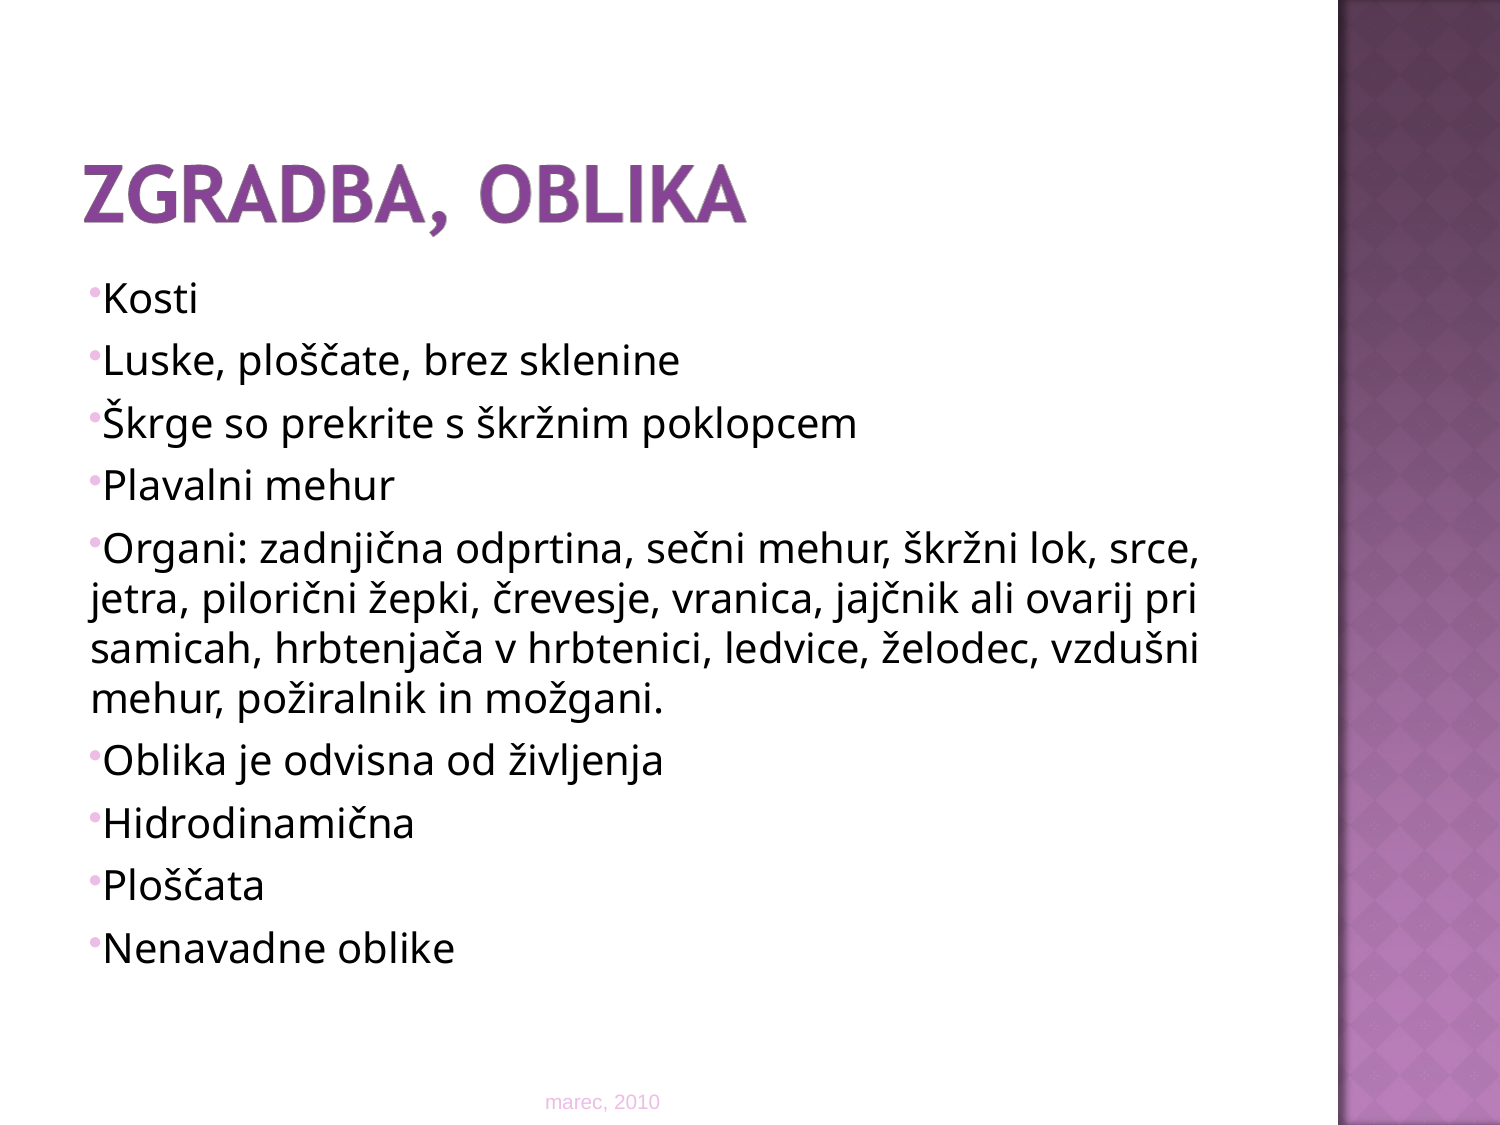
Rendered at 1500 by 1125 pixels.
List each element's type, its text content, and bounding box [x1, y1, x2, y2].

picture [1337, 0, 1500, 1125]
picture [34, 52, 1264, 241]
text_box Kosti Luske, ploščate, brez sklenine Škrge so prekrite s škržnim poklopcem Plavalni mehur Organi: zadnjična odprtina, sečni mehur, škržni lok, srce, jetra, pilorični žepki, črevesje, vranica, jajčnik ali ovarij pri samicah, hrbtenjača v hrbtenici, ledvice, želodec, vzdušni mehur, požiralnik in možgani. Oblika je odvisna od življenja Hidrodinamična Ploščata Nenavadne oblike [74, 264, 1263, 1060]
text_box marec, 2010 [74, 1075, 675, 1114]
